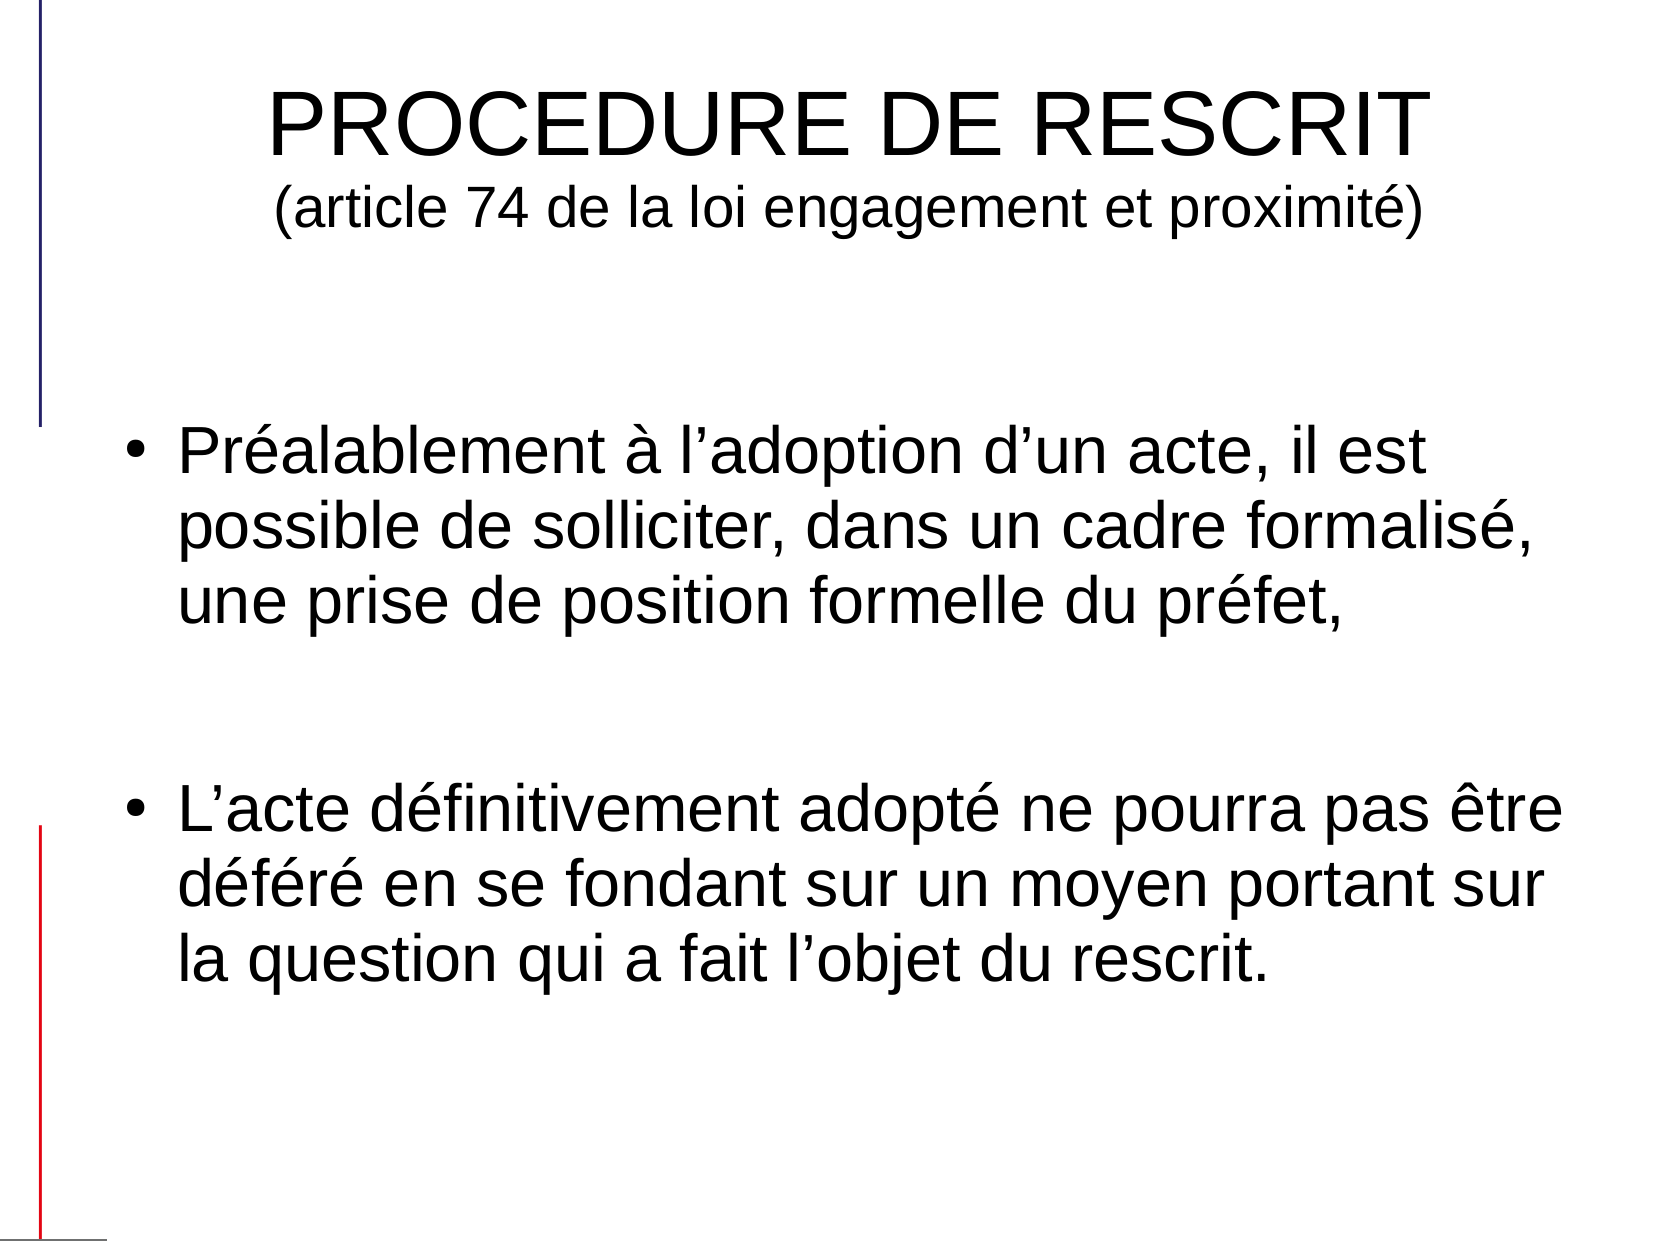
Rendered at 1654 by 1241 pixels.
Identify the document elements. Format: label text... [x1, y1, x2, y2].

picture [0, 0, 107, 1241]
title PROCEDURE DE RESCRIT (article 74 de la loi engagement et proximité) [107, 52, 1595, 260]
list Préalablement à l’adoption d’un acte, il est possible de solliciter, dans un cadre formalisé, une prise de position formelle du préfet, L’acte définitivement adopté ne pourra pas être déféré en se fondant sur un moyen portant sur la question qui a fait l’objet du rescrit. [107, 413, 1595, 1133]
